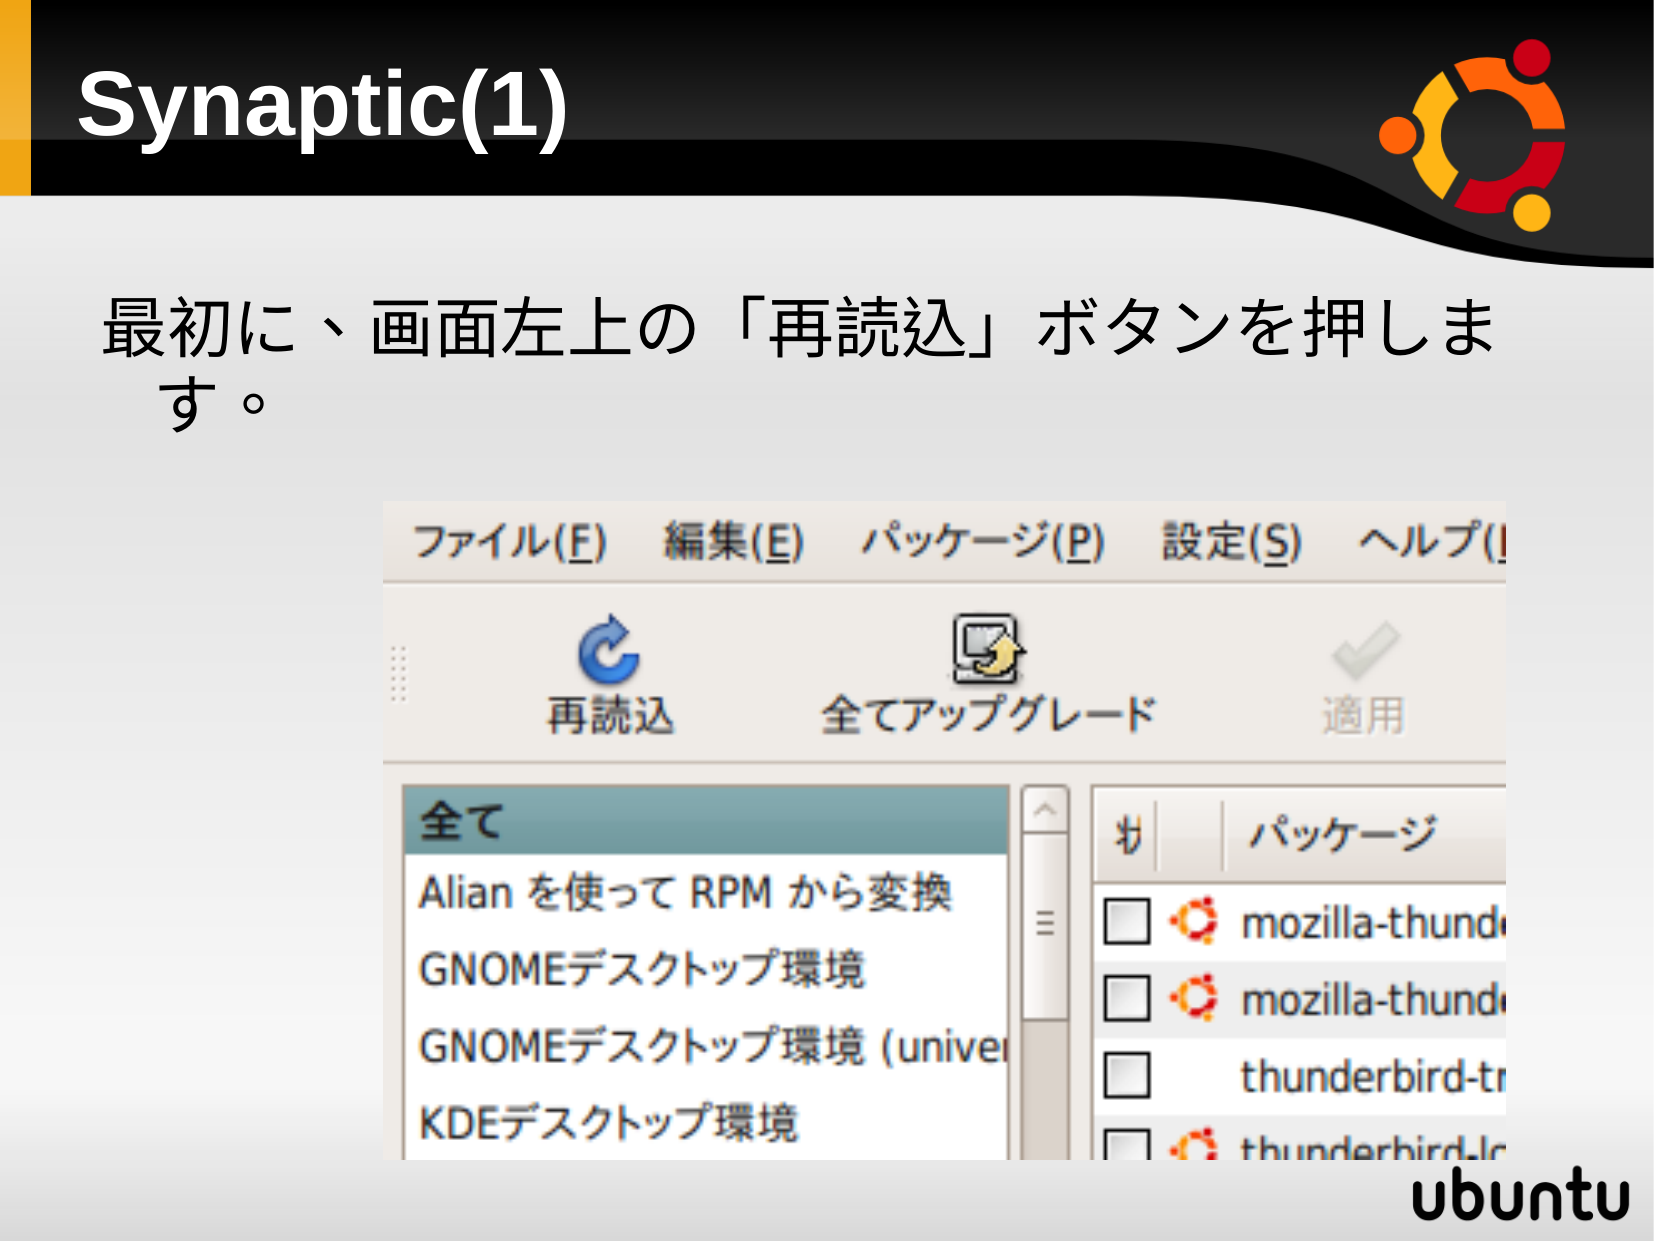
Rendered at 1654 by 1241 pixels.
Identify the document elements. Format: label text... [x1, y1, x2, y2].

title Synaptic(1) [76, 7, 1565, 200]
list 最初に、画面左上の「再読込」ボタンを押します。 [82, 290, 1571, 1094]
picture [0, 0, 1654, 1241]
